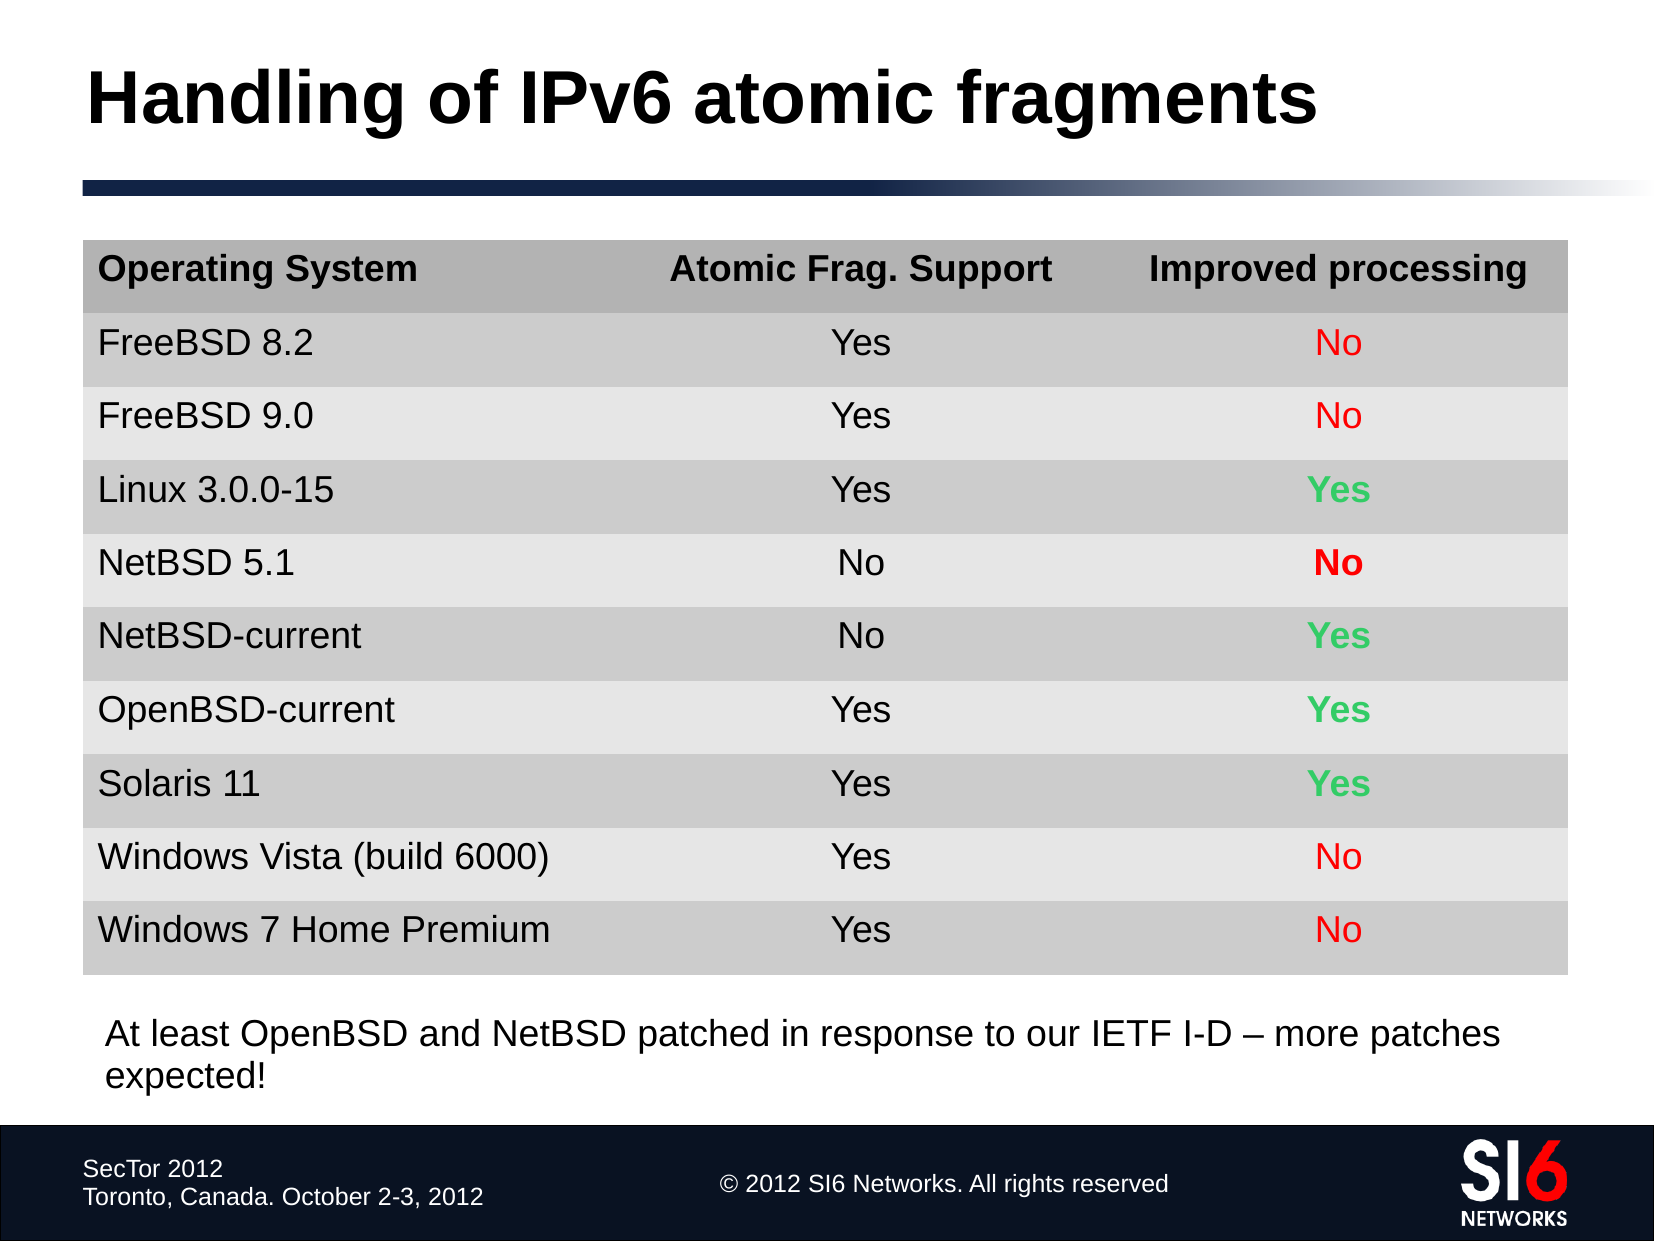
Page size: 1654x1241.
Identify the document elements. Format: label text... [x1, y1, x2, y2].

table_cell FreeBSD 9.0 [83, 387, 613, 460]
table_cell No [613, 534, 1109, 607]
table_cell OpenBSD-current [83, 681, 613, 754]
table_cell Solaris 11 [83, 754, 613, 828]
text_box At least OpenBSD and NetBSD patched in response to our IETF I-D – more patches expected! [90, 1005, 1561, 1111]
table_cell Linux 3.0.0-15 [83, 460, 613, 534]
table_cell Yes [613, 901, 1109, 975]
table_cell Yes [613, 828, 1109, 901]
table_header Operating System [83, 240, 613, 313]
table_cell No [1109, 313, 1568, 387]
table_cell Yes [1109, 607, 1568, 681]
table_cell No [1109, 901, 1568, 975]
table_cell Yes [613, 460, 1109, 534]
table_cell No [1109, 534, 1568, 607]
table_cell NetBSD-current [83, 607, 613, 681]
table_cell Yes [1109, 754, 1568, 828]
table_cell Yes [1109, 681, 1568, 754]
table_cell Windows Vista (build 6000) [83, 828, 613, 901]
table_cell Yes [613, 681, 1109, 754]
table_header Improved processing [1109, 240, 1568, 313]
table_cell Windows 7 Home Premium [83, 901, 613, 975]
title Handling of IPv6 atomic fragments [86, 30, 1576, 166]
table_cell Yes [1109, 460, 1568, 534]
table_cell Yes [613, 754, 1109, 828]
table_cell NetBSD 5.1 [83, 534, 613, 607]
table_cell No [1109, 387, 1568, 460]
table_cell Yes [613, 387, 1109, 460]
table_cell No [1109, 828, 1568, 901]
table_cell No [613, 607, 1109, 681]
picture [1461, 1139, 1567, 1226]
table_cell Yes [613, 313, 1109, 387]
table_cell FreeBSD 8.2 [83, 313, 613, 387]
table_header Atomic Frag. Support [613, 240, 1109, 313]
